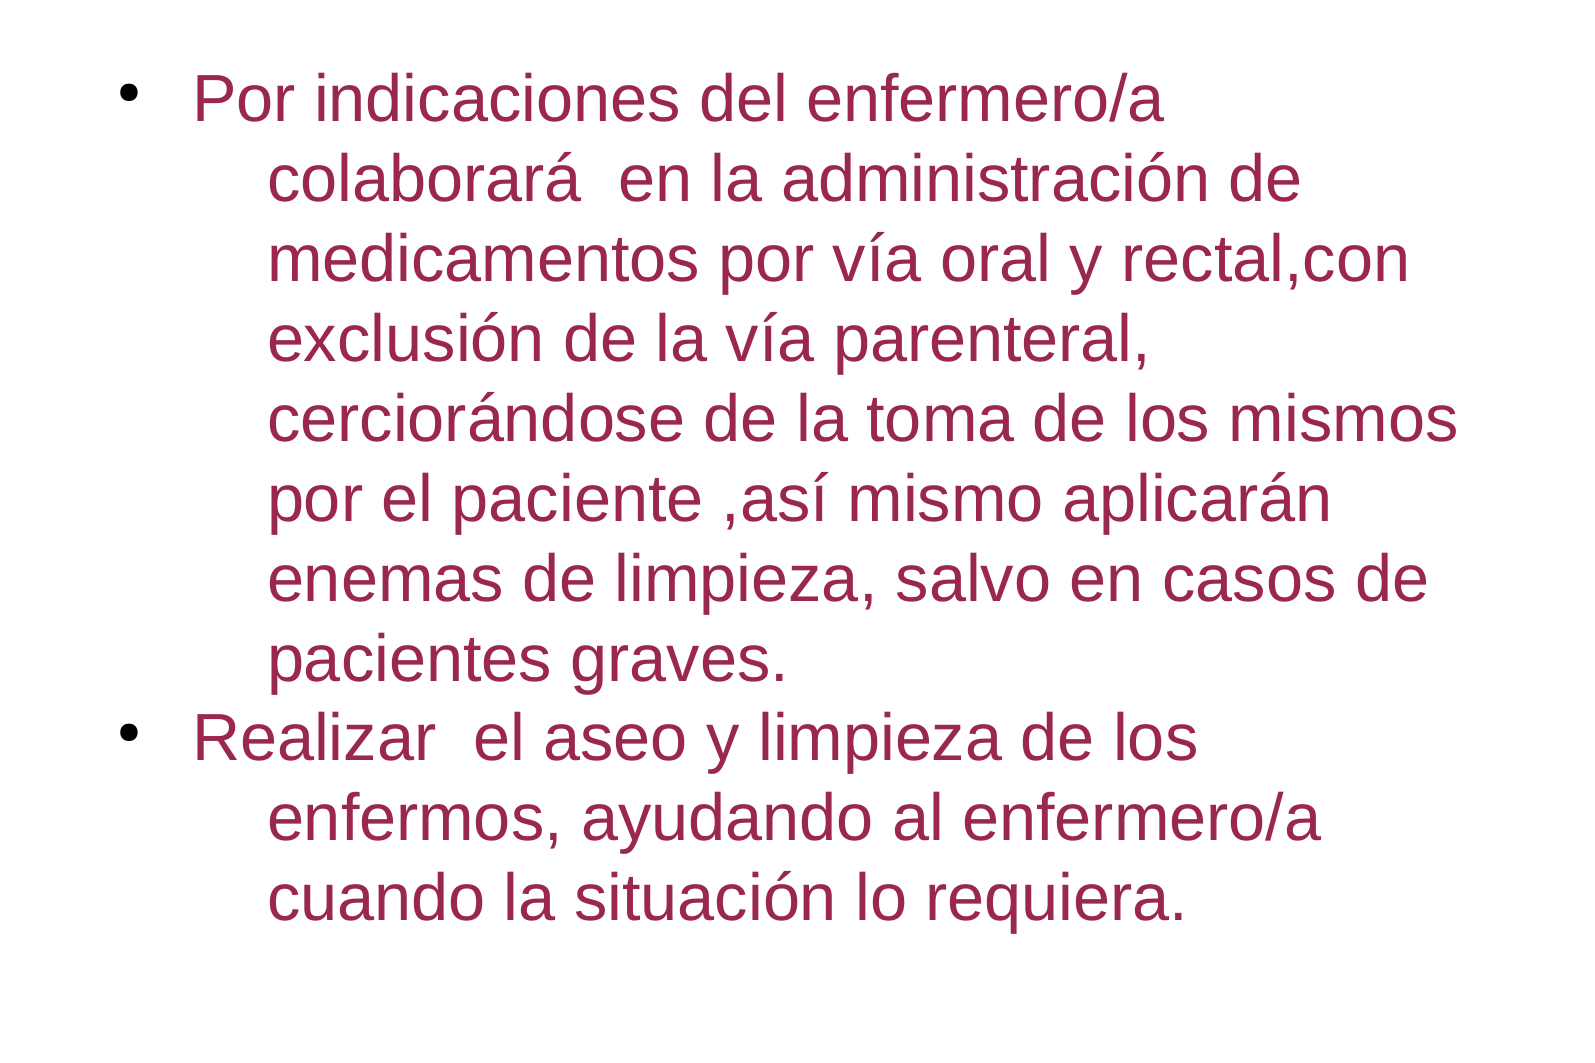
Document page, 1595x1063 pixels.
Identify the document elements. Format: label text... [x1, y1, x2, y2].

subtitle Por indicaciones del enfermero/a colaborará en la administración de medicamentos por vía oral y rectal,con exclusión de la vía parenteral, cerciorándose de la toma de los mismos por el paciente ,así mismo aplicarán enemas de limpieza, salvo en casos de pacientes graves. Realizar el aseo y limpieza de los enfermos, ayudando al enfermero/a cuando la situación lo requiera. [117, 49, 1479, 1019]
